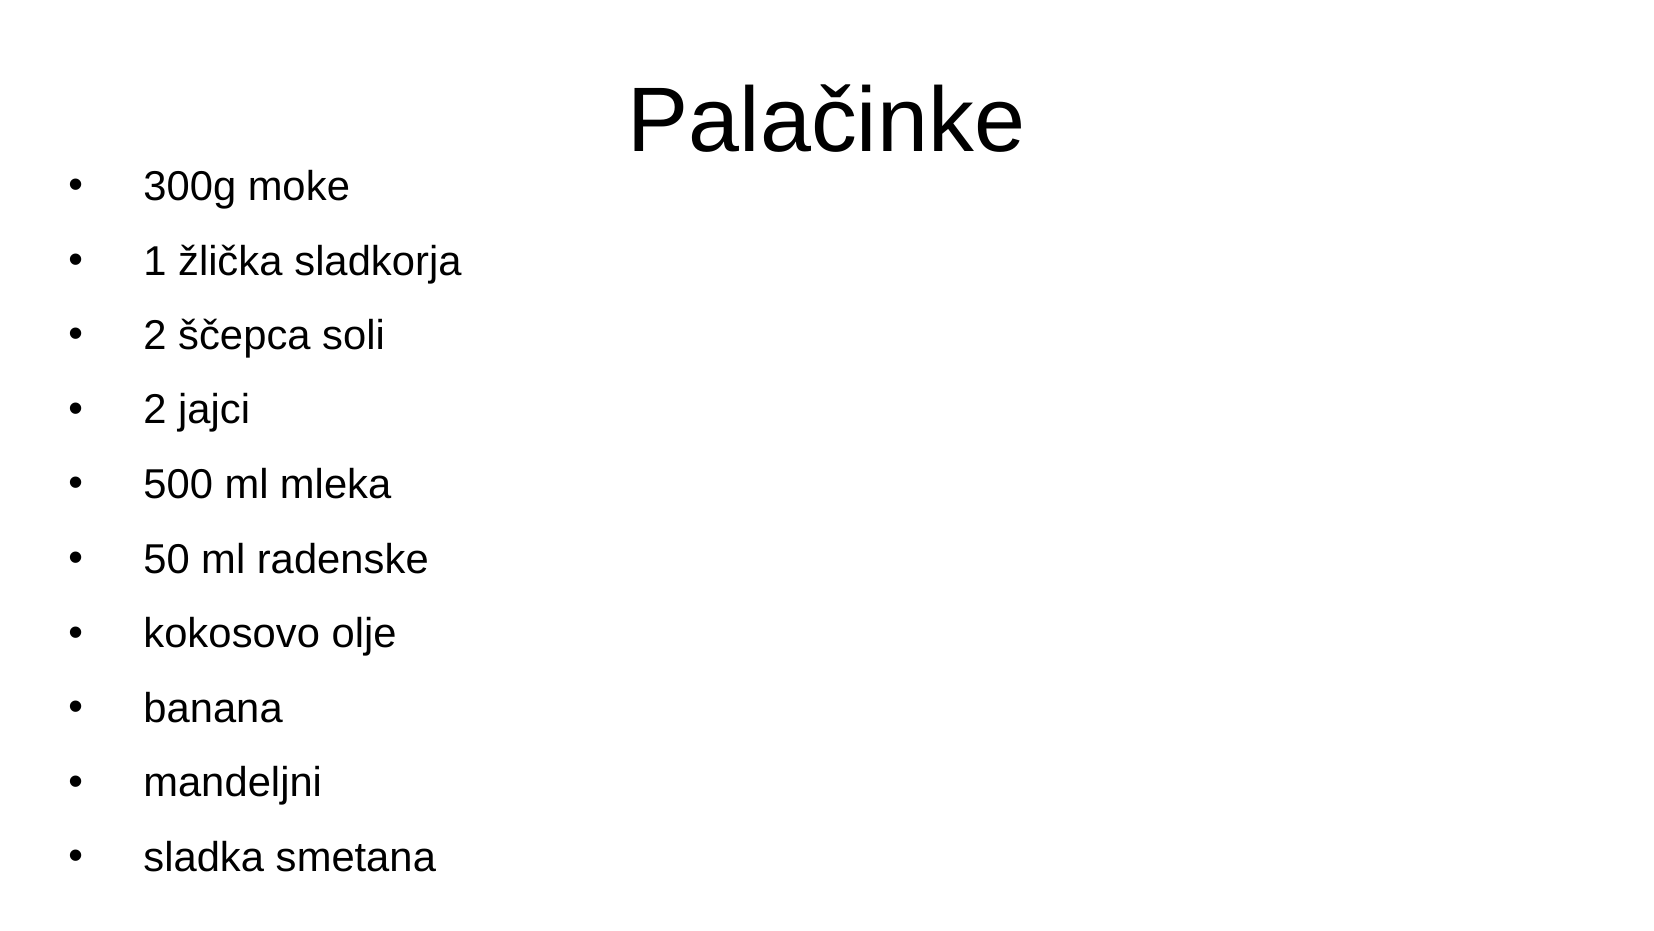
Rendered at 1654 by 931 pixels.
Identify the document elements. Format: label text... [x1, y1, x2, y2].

list 300g moke 1 žlička sladkorja 2 ščepca soli 2 jajci 500 ml mleka 50 ml radenske kokosovo olje banana mandeljni sladka smetana [68, 164, 1557, 931]
title Palačinke [82, 37, 1571, 193]
